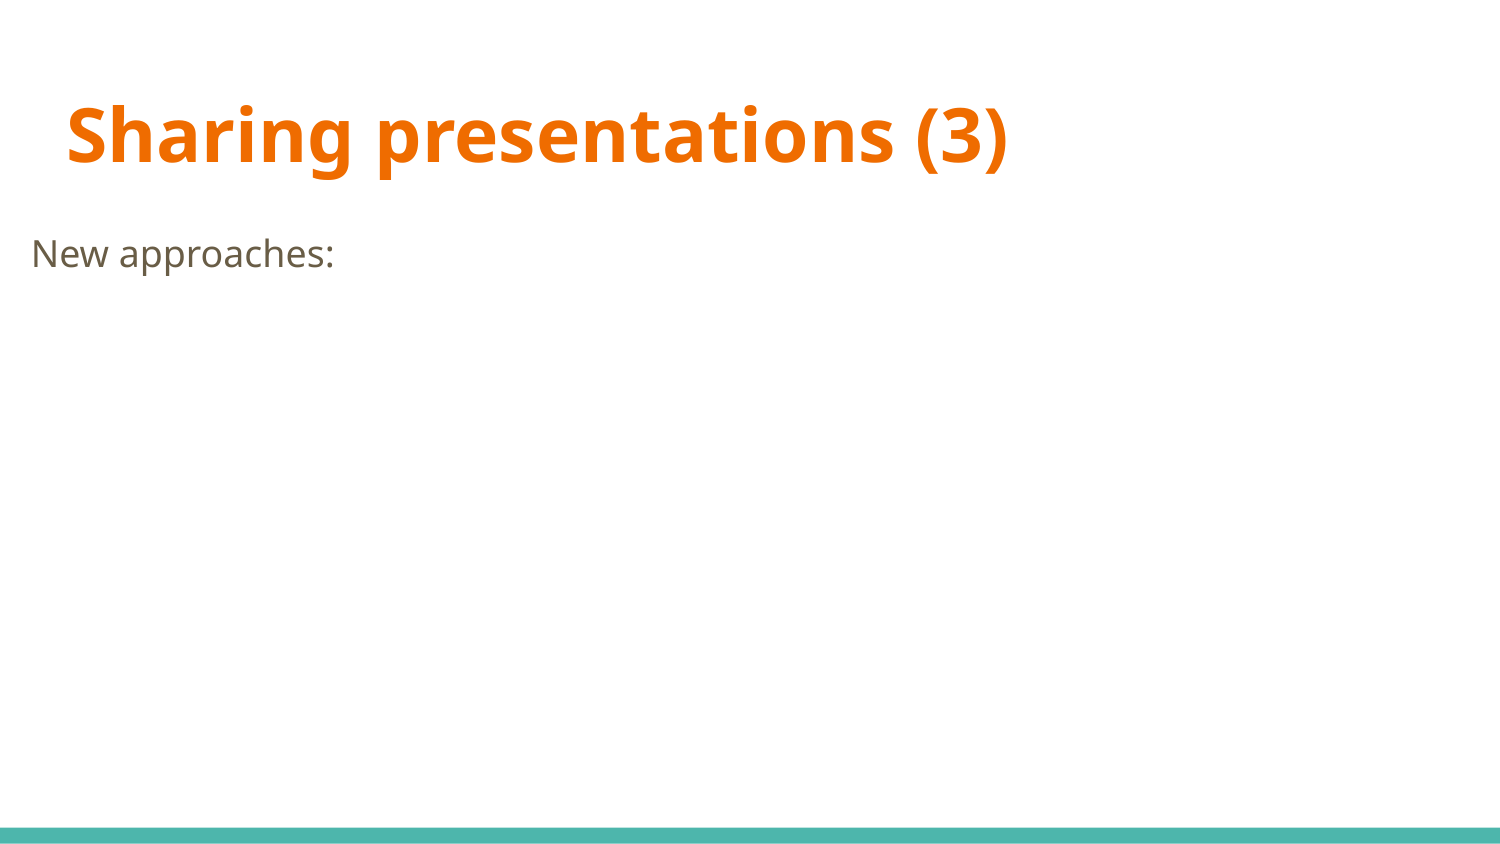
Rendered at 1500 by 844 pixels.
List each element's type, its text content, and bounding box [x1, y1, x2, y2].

list New approaches: [15, 207, 1500, 713]
title Sharing presentations (3) [51, 72, 1449, 207]
